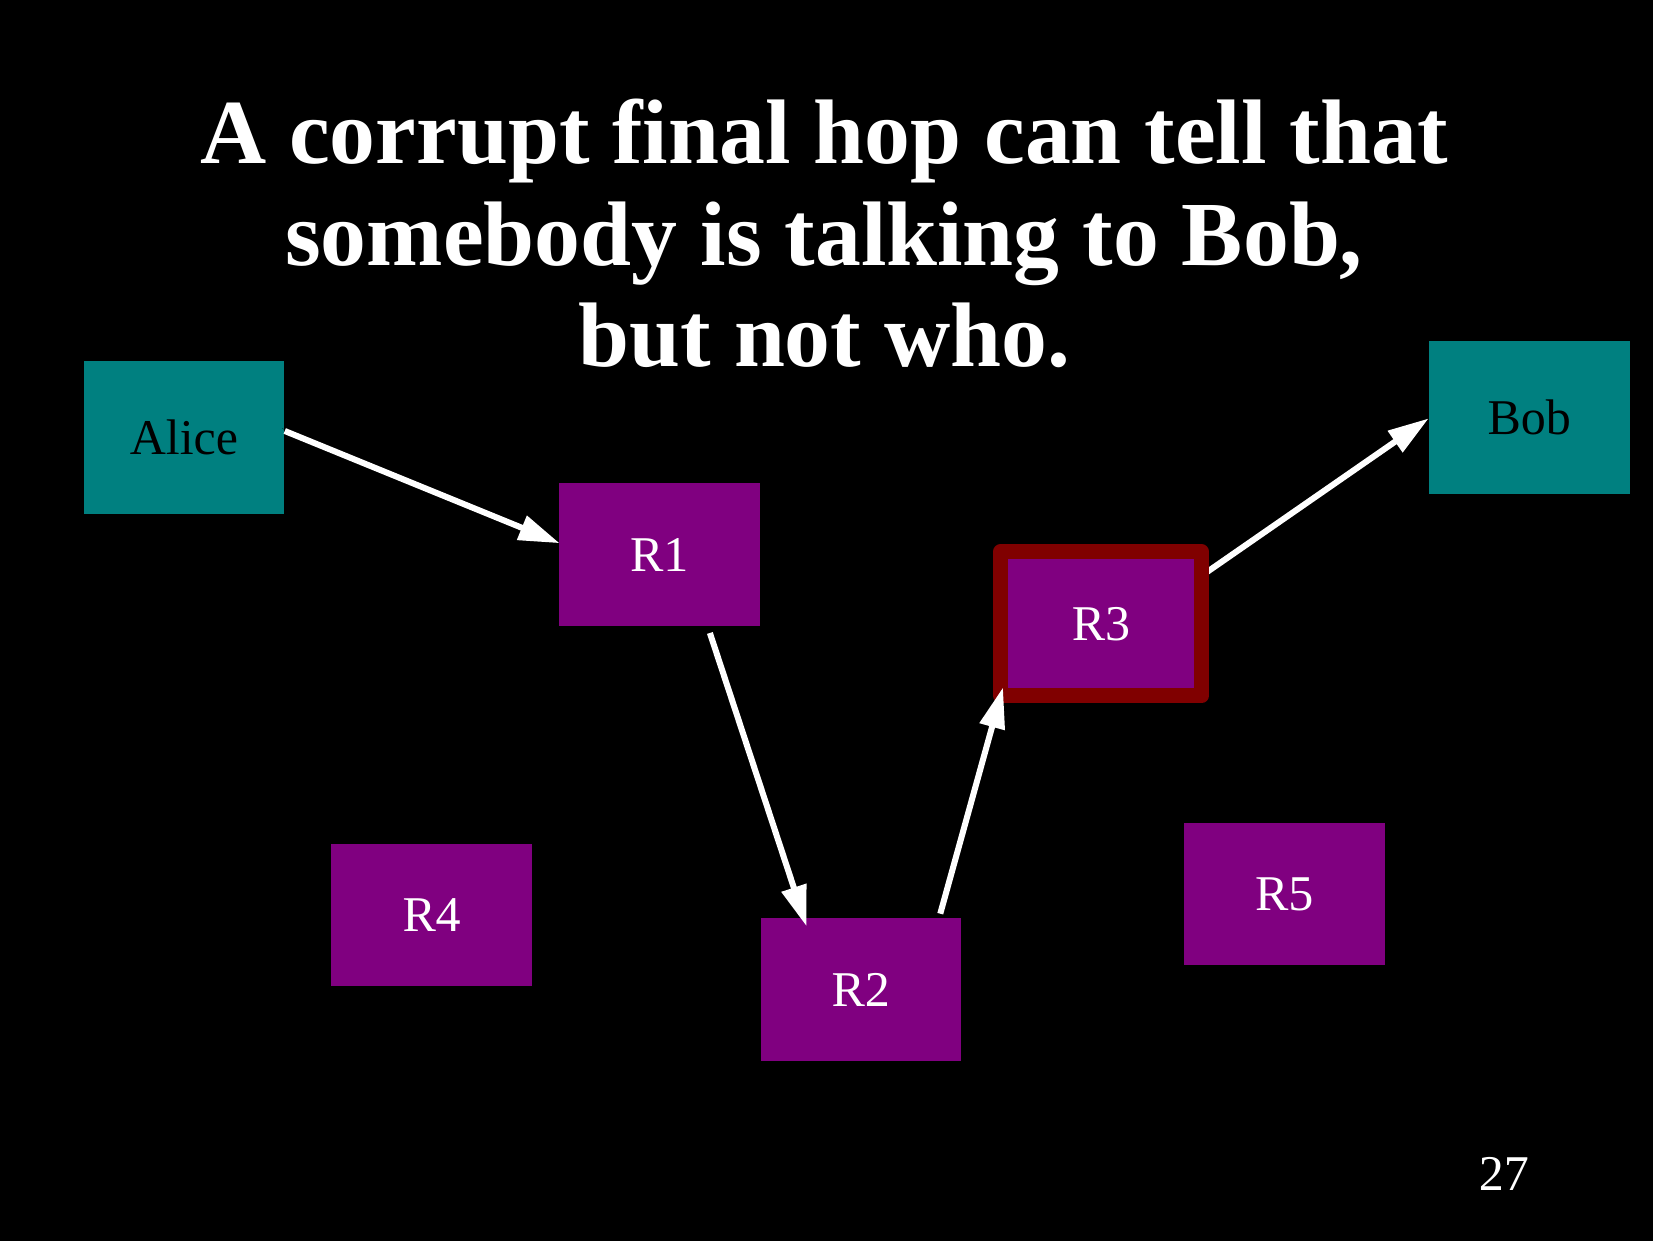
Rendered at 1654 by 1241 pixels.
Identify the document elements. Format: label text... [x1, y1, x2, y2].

text_box R5 [1183, 822, 1386, 966]
title A corrupt final hop can tell that somebody is talking to Bob, but not who. [119, 67, 1531, 401]
text_box R3 [1000, 551, 1202, 696]
text_box R2 [760, 917, 962, 1062]
text_box R1 [558, 482, 761, 627]
text_box R4 [330, 843, 533, 987]
text_box Bob [1428, 340, 1631, 495]
text_box Alice [83, 360, 285, 515]
